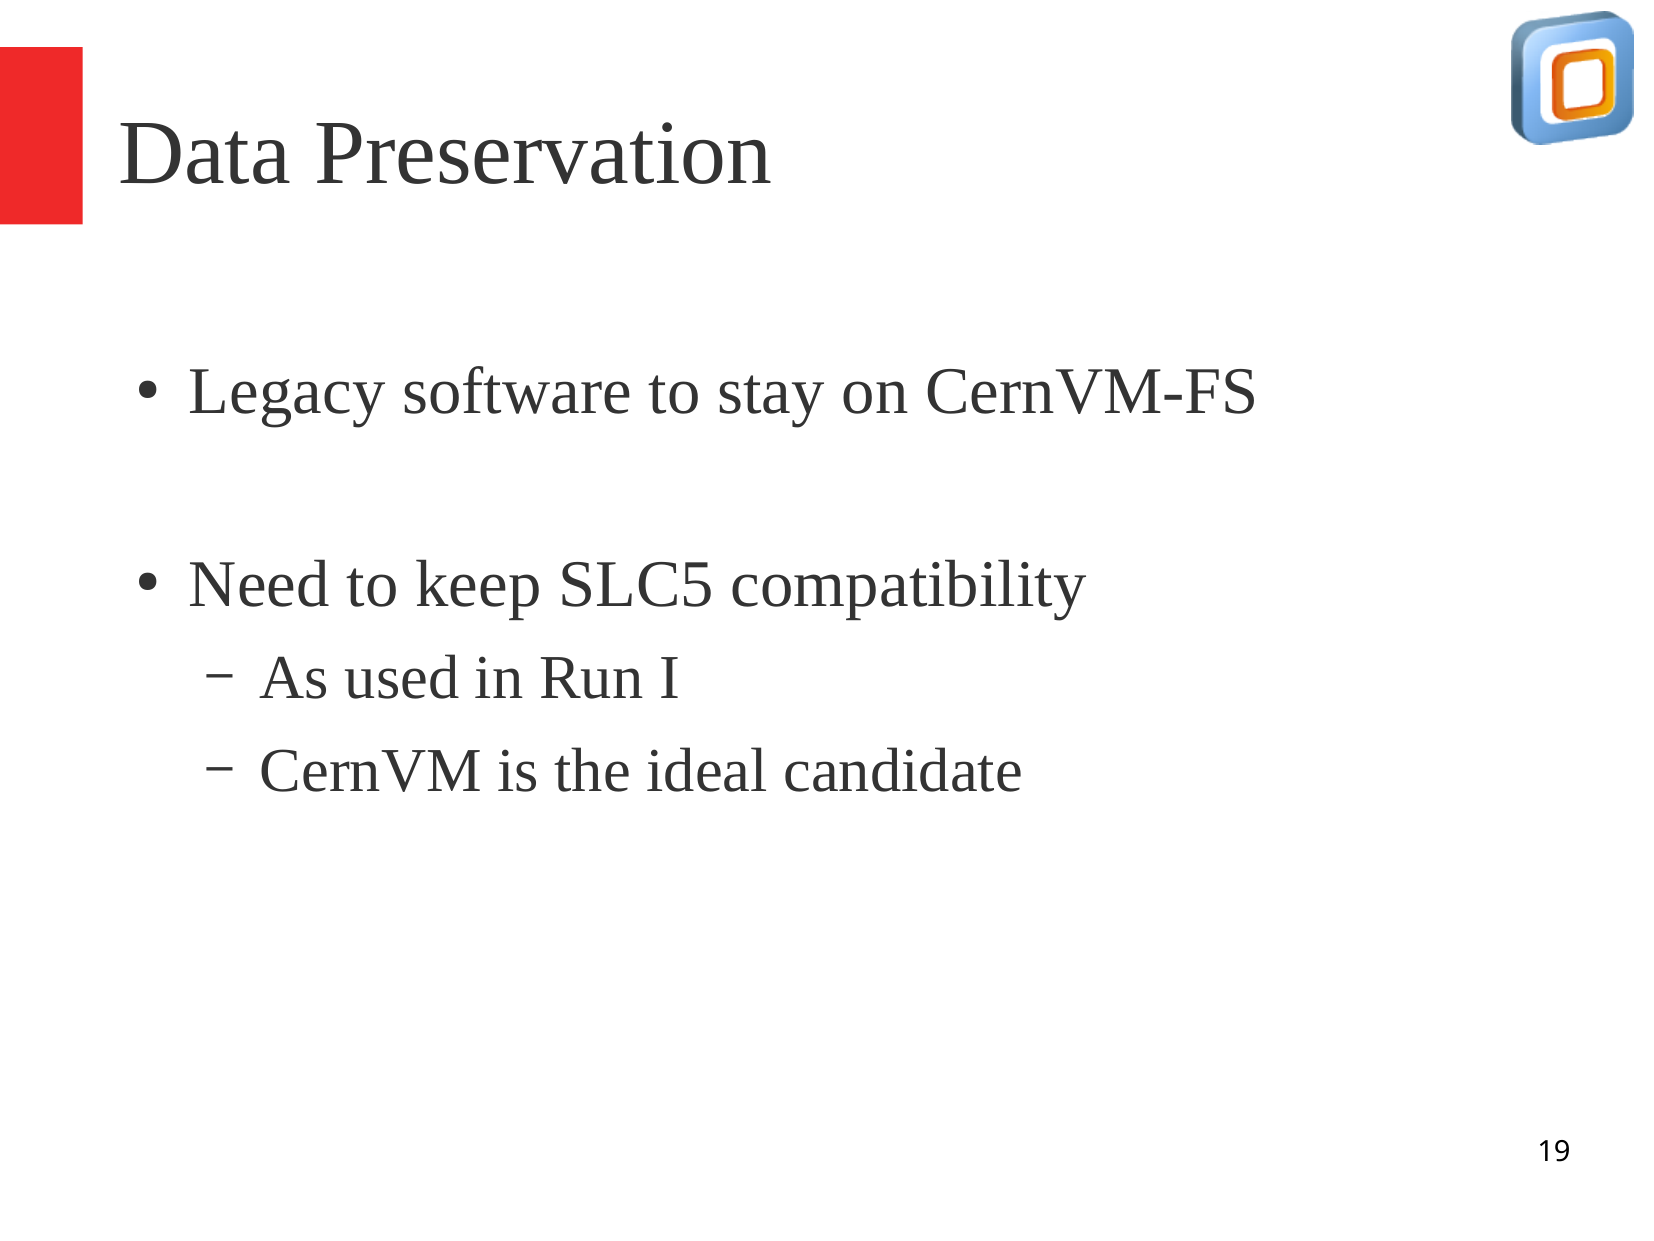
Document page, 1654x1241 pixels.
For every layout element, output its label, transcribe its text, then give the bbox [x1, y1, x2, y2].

list Legacy software to stay on CernVM-FS Need to keep SLC5 compatibility As used in Run I CernVM is the ideal candidate [118, 354, 1536, 1074]
title Data Preservation [118, 49, 1571, 257]
picture [1511, 11, 1634, 145]
